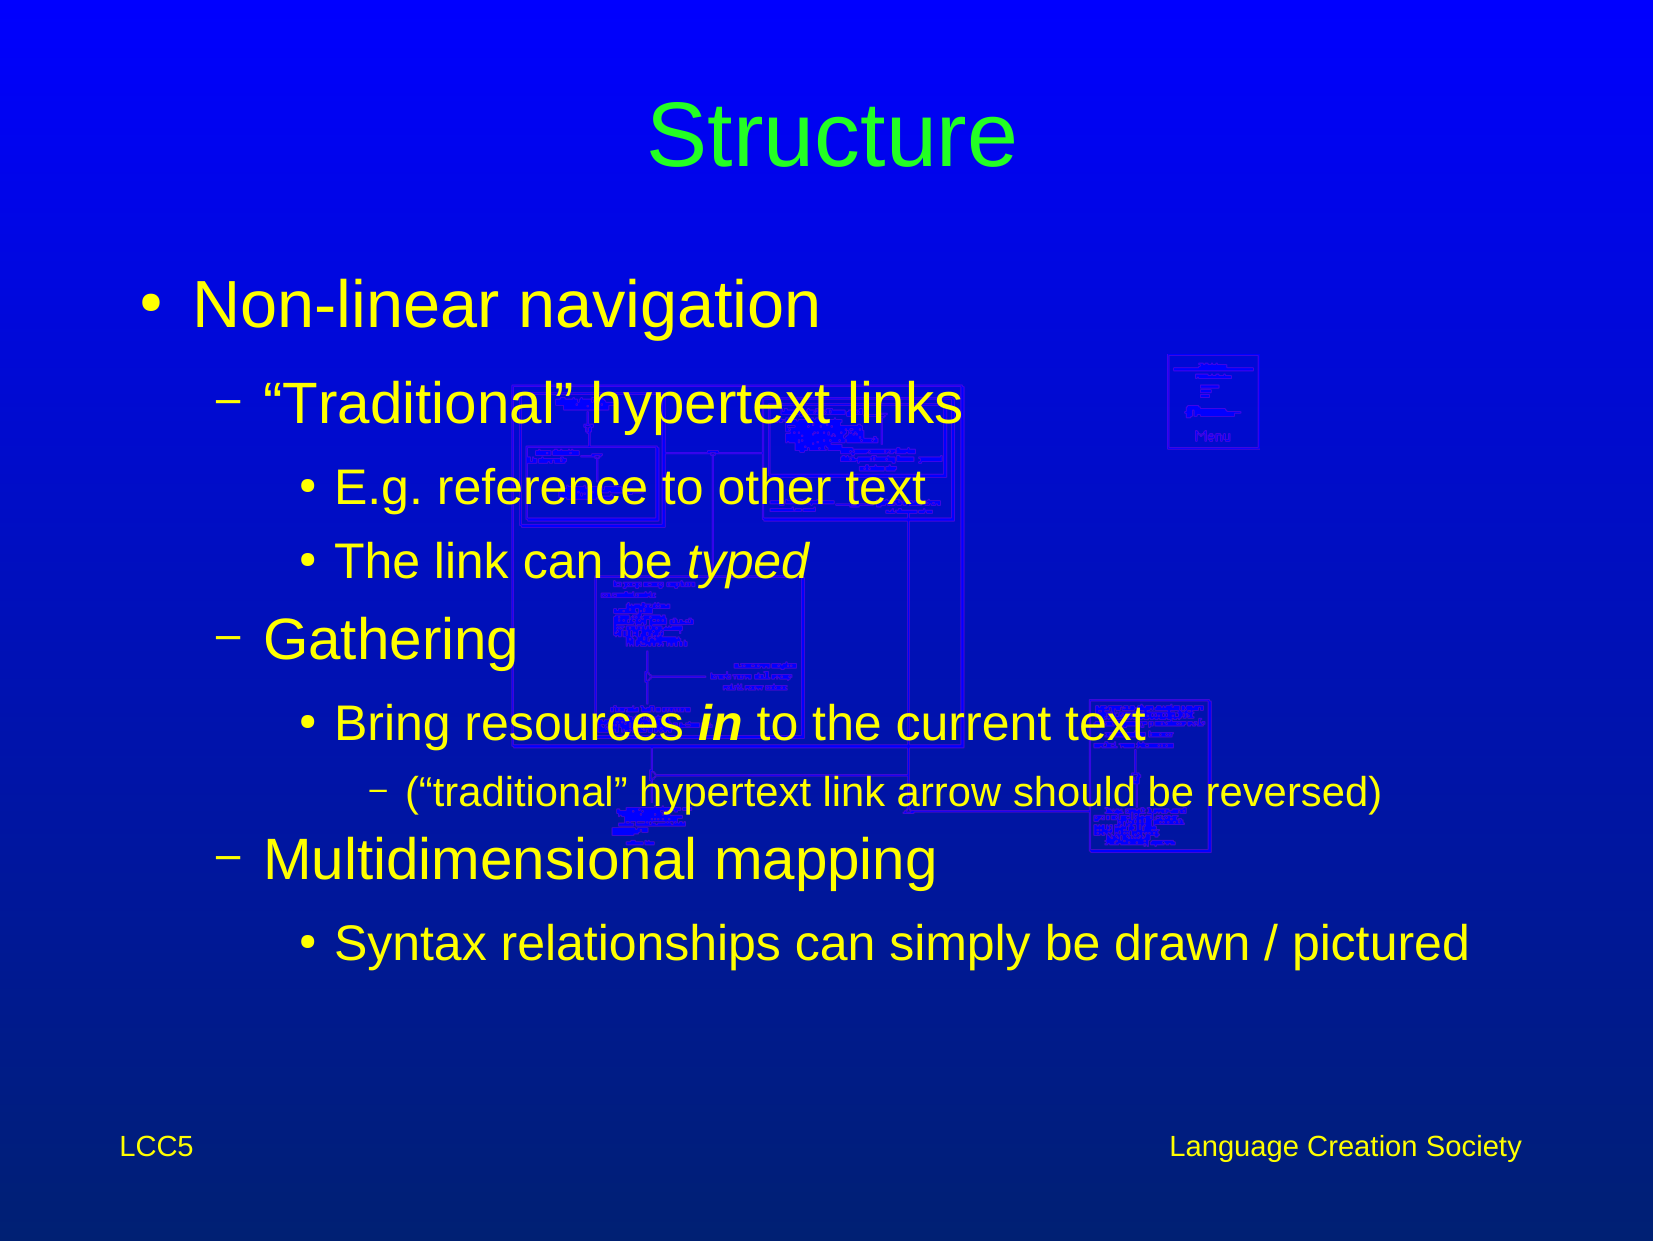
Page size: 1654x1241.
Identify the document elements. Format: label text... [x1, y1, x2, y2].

title Structure [126, 31, 1539, 239]
list Non-linear navigation “Traditional” hypertext links E.g. reference to other text The link can be typed Gathering Bring resources in to the current text (“traditional” hypertext link arrow should be reversed) Multidimensional mapping Syntax relationships can simply be drawn / pictured [121, 266, 1534, 1121]
